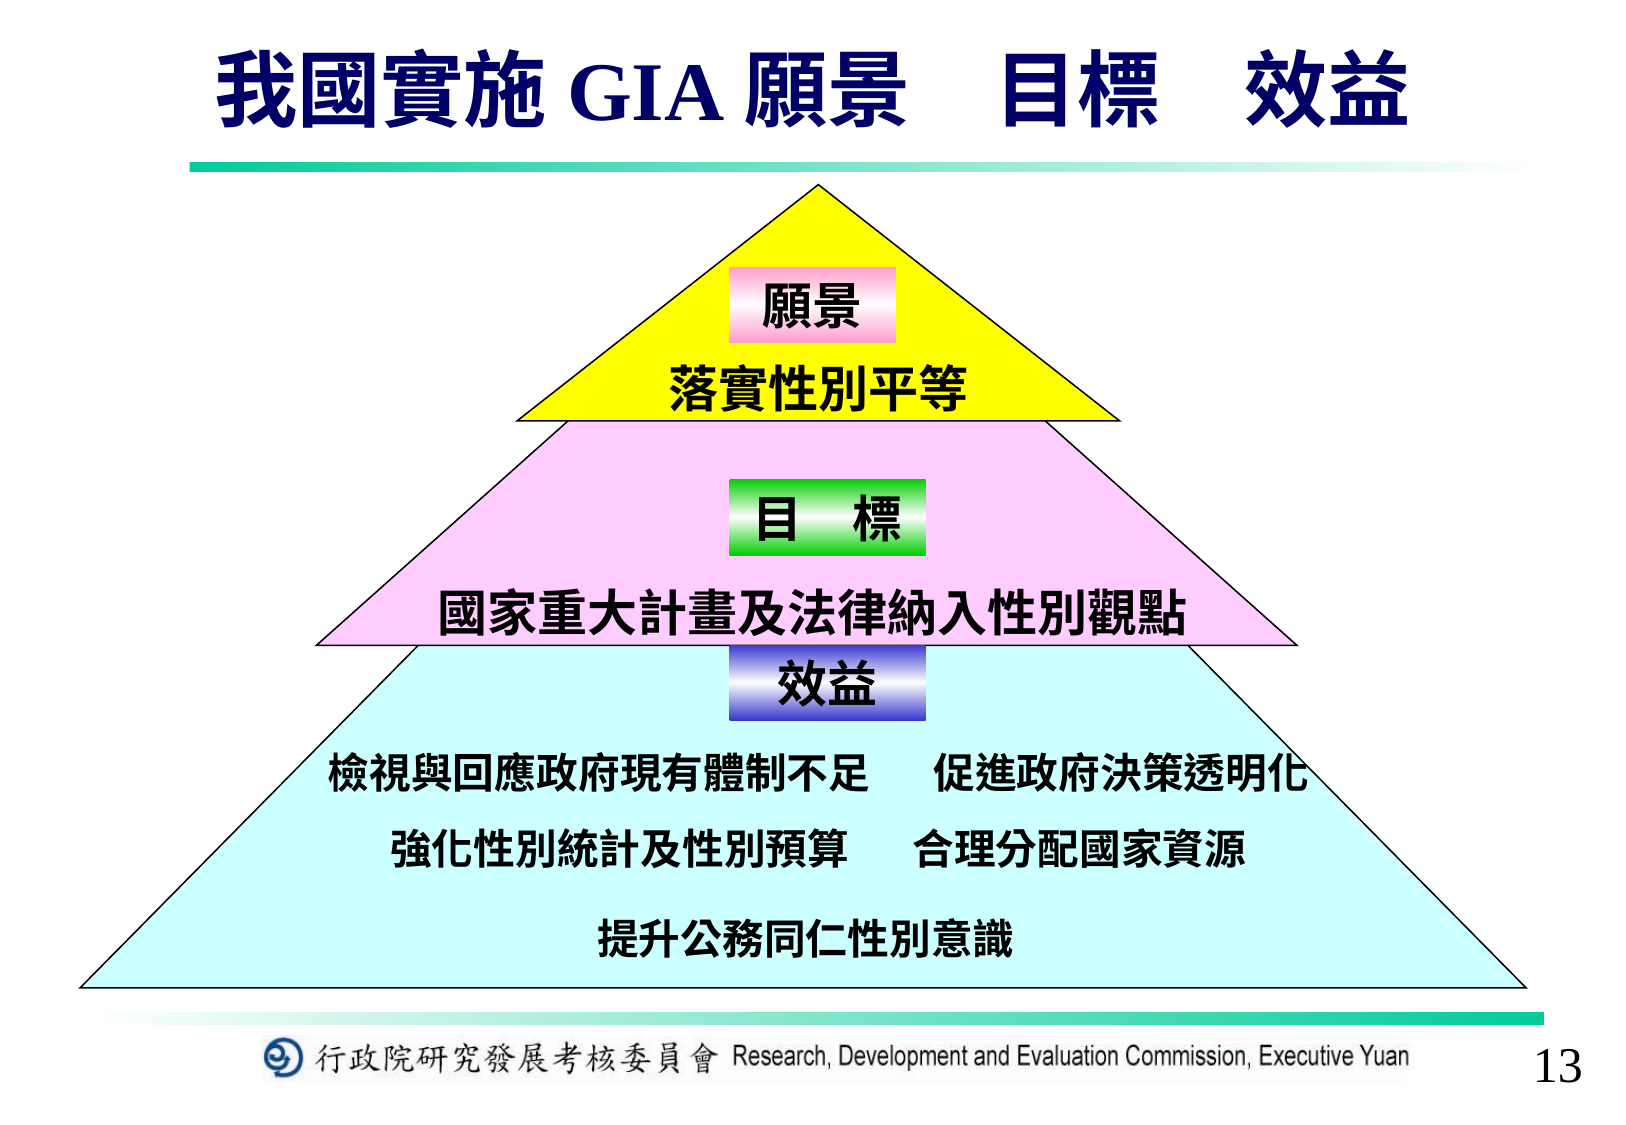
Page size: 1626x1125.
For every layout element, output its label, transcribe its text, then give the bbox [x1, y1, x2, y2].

text_box [1228, 583, 1297, 646]
text_box [1345, 804, 1527, 988]
text_box 檢視與回應政府現有體制不足 促進政府決策透明化 強化性別統計及性別預算 合理分配國家資源 提升公務同仁性別意識 [292, 739, 1345, 1125]
text_box [316, 421, 1281, 739]
text_box 願景 [729, 267, 896, 343]
picture [262, 1035, 292, 1083]
picture [1345, 1035, 1415, 1083]
text_box 目 標 [729, 479, 926, 556]
title 我國實施GIA願景 目標 效益 [121, 11, 1504, 162]
text_box 國家重大計畫及法律納入性別觀點 [422, 574, 1228, 650]
text_box [80, 773, 292, 988]
text_box 效益 [729, 645, 926, 721]
text_box 落實性別平等 [517, 184, 1120, 421]
